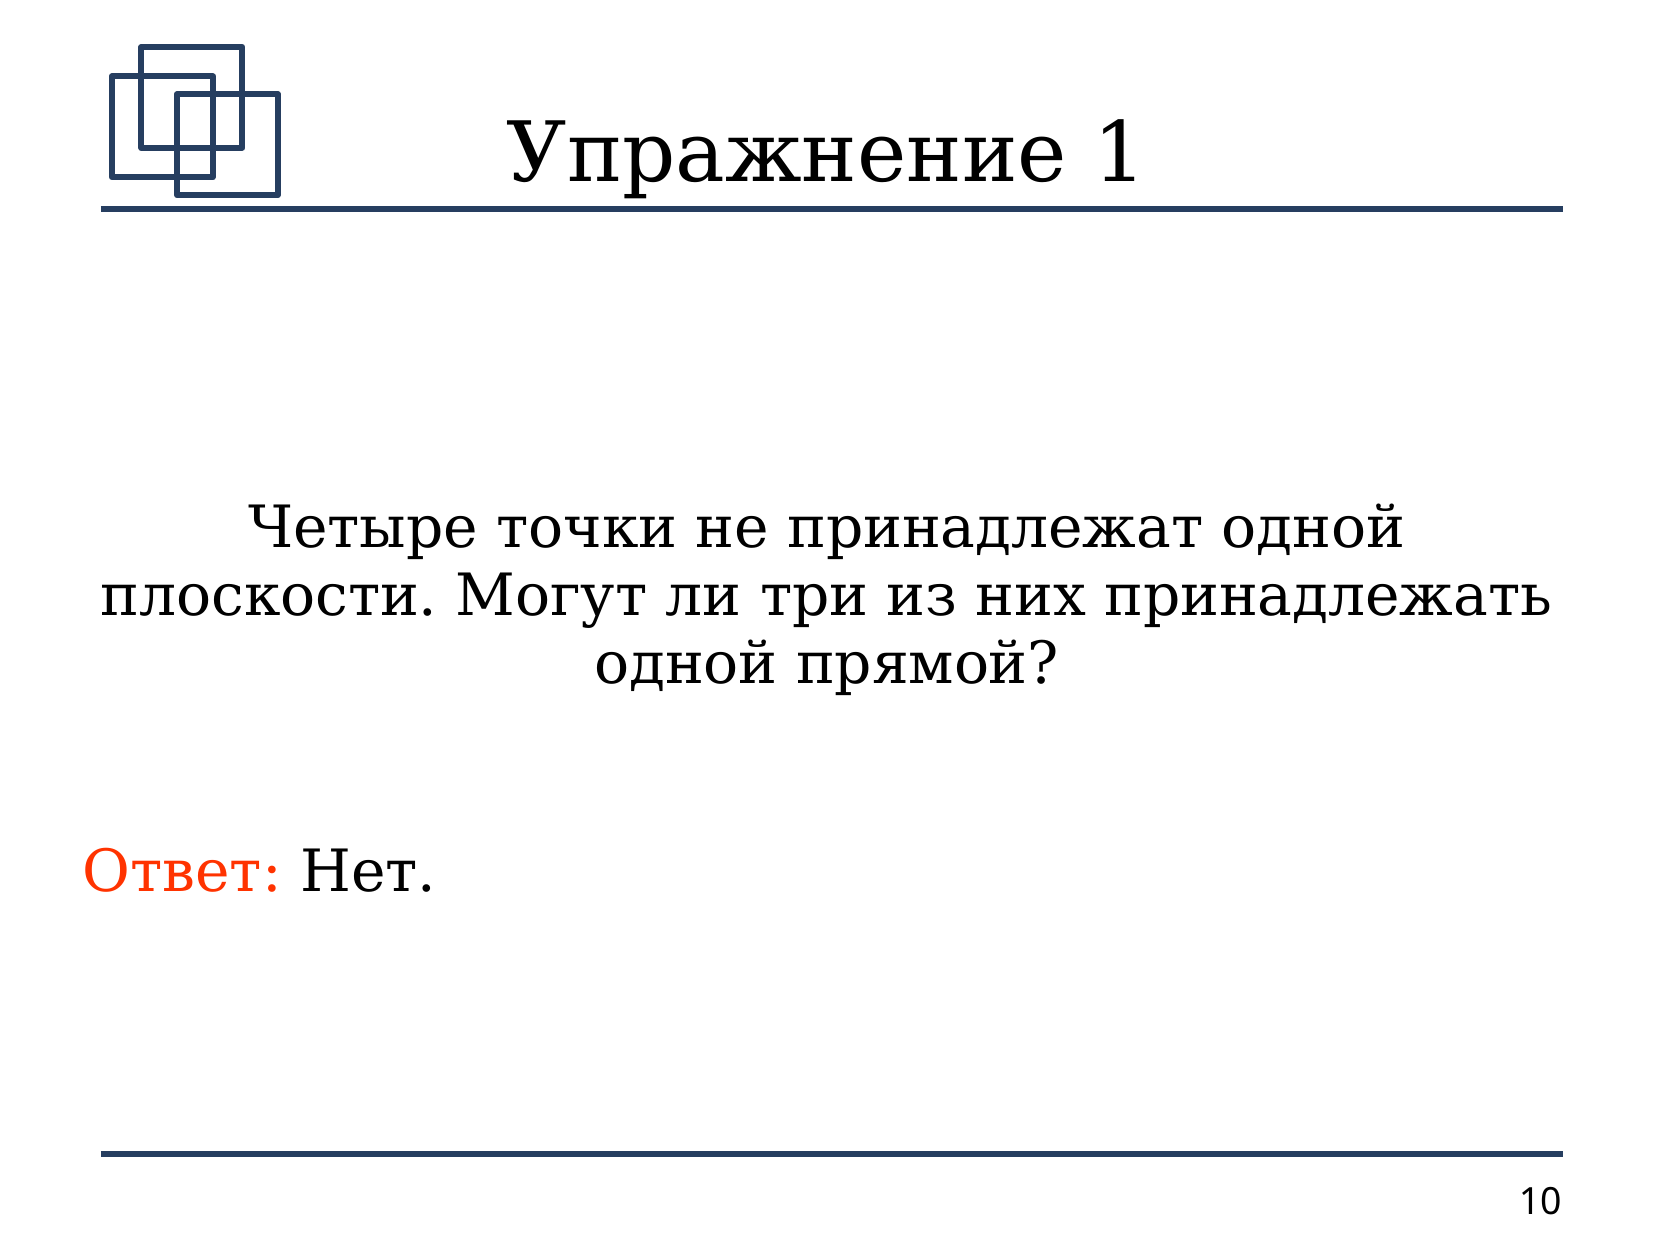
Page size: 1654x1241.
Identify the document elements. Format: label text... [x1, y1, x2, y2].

subtitle Четыре точки не принадлежат одной плоскости. Могут ли три из них принадлежать одной прямой? Ответ: Нет. [82, 290, 1571, 1109]
title Упражнение 1 [82, 49, 1571, 257]
